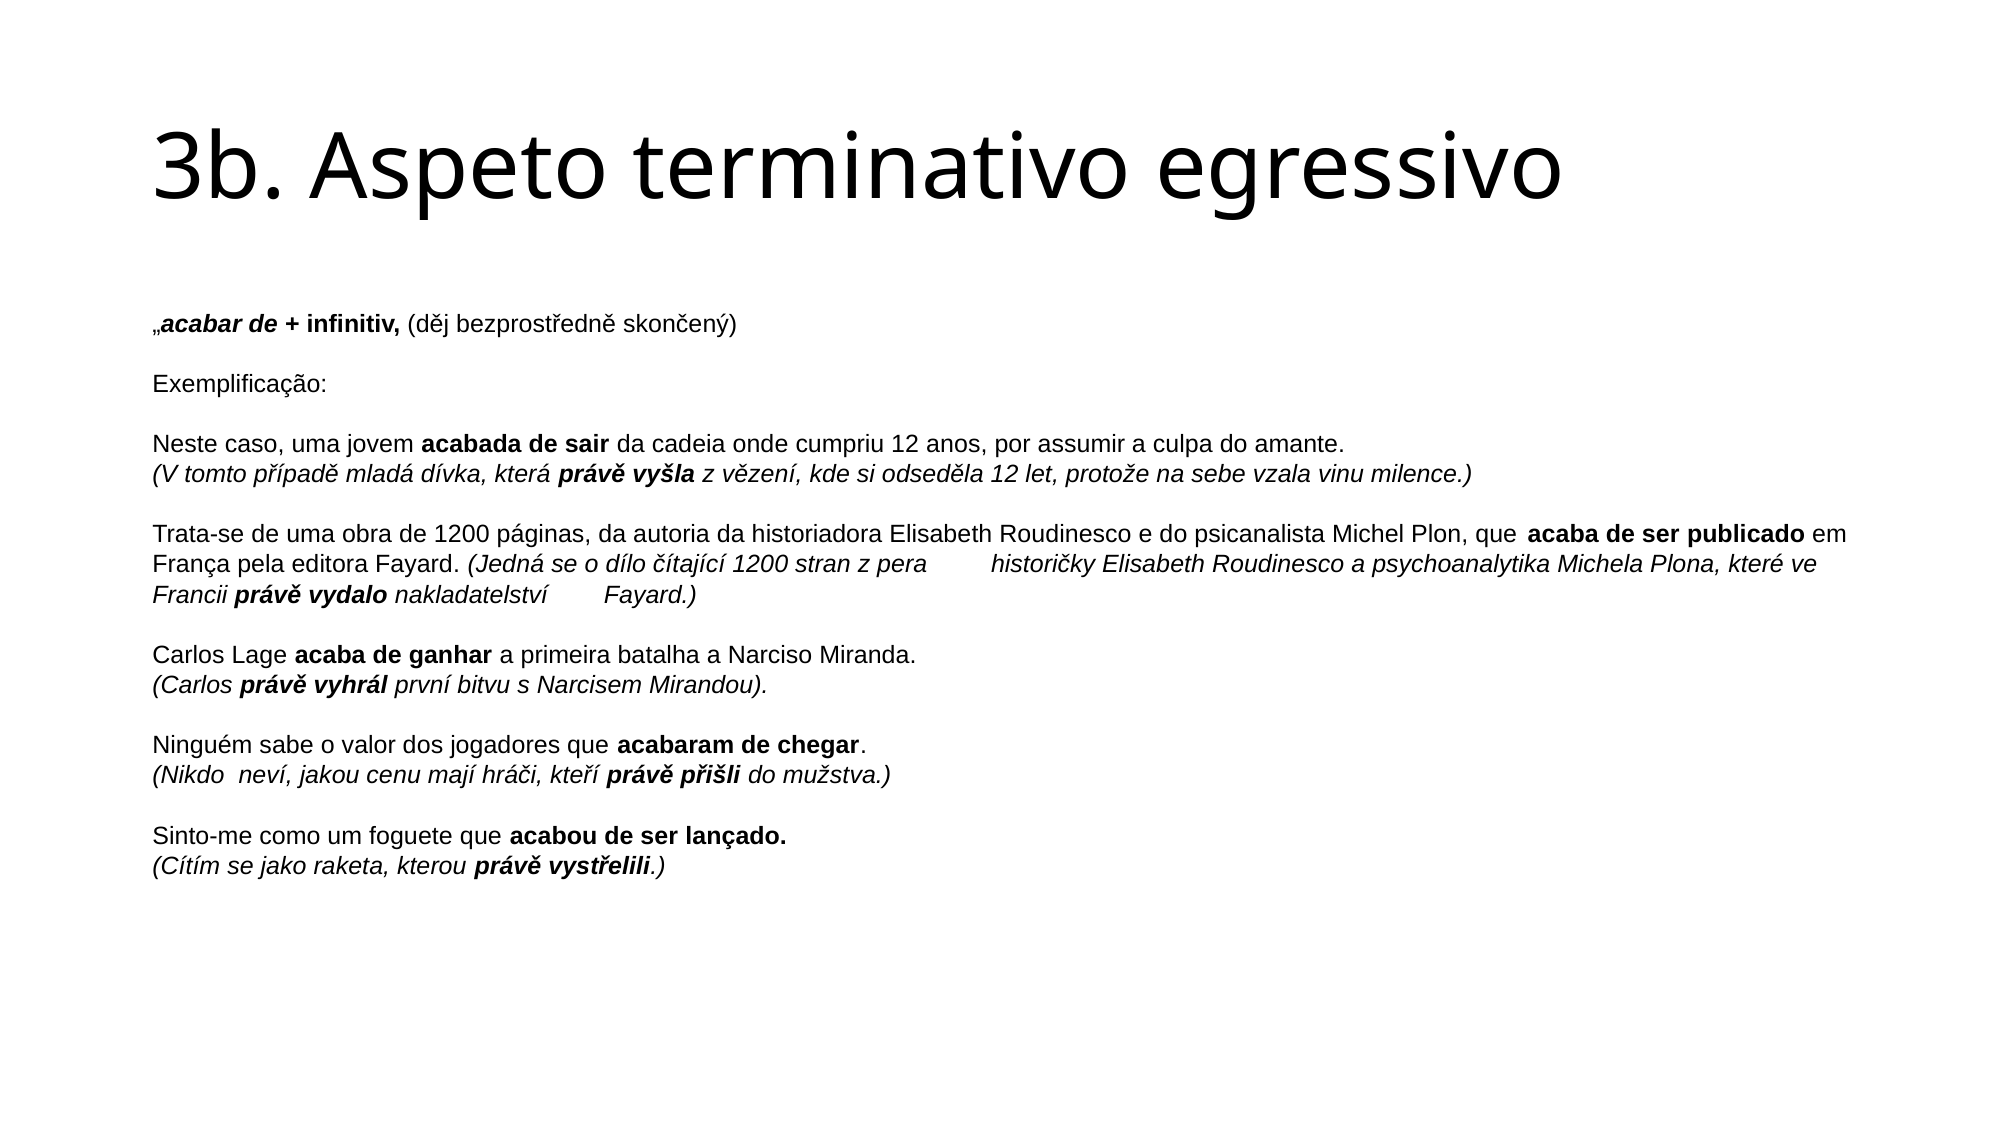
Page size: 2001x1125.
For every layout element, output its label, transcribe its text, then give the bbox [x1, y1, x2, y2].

list „acabar de + infinitiv, (děj bezprostředně skončený) Exemplificação: Neste caso, uma jovem acabada de sair da cadeia onde cumpriu 12 anos, por assumir a culpa do amante. (V tomto případě mladá dívka, která právě vyšla z vězení, kde si odseděla 12 let, protože na sebe vzala vinu milence.) Trata-se de uma obra de 1200 páginas, da autoria da historiadora Elisabeth Roudinesco e do psicanalista Michel Plon, que acaba de ser publicado em França pela editora Fayard. (Jedná se o dílo čítající 1200 stran z pera historičky Elisabeth Roudinesco a psychoanalytika Michela Plona, které ve Francii právě vydalo nakladatelství Fayard.) Carlos Lage acaba de ganhar a primeira batalha a Narciso Miranda. (Carlos právě vyhrál první bitvu s Narcisem Mirandou). Ninguém sabe o valor dos jogadores que acabaram de chegar. (Nikdo neví, jakou cenu mají hráči, kteří právě přišli do mužstva.) Sinto-me como um foguete que acabou de ser lançado. (Cítím se jako raketa, kterou právě vystřelili.) [137, 299, 1863, 1014]
title 3b. Aspeto terminativo egressivo [137, 59, 1863, 278]
